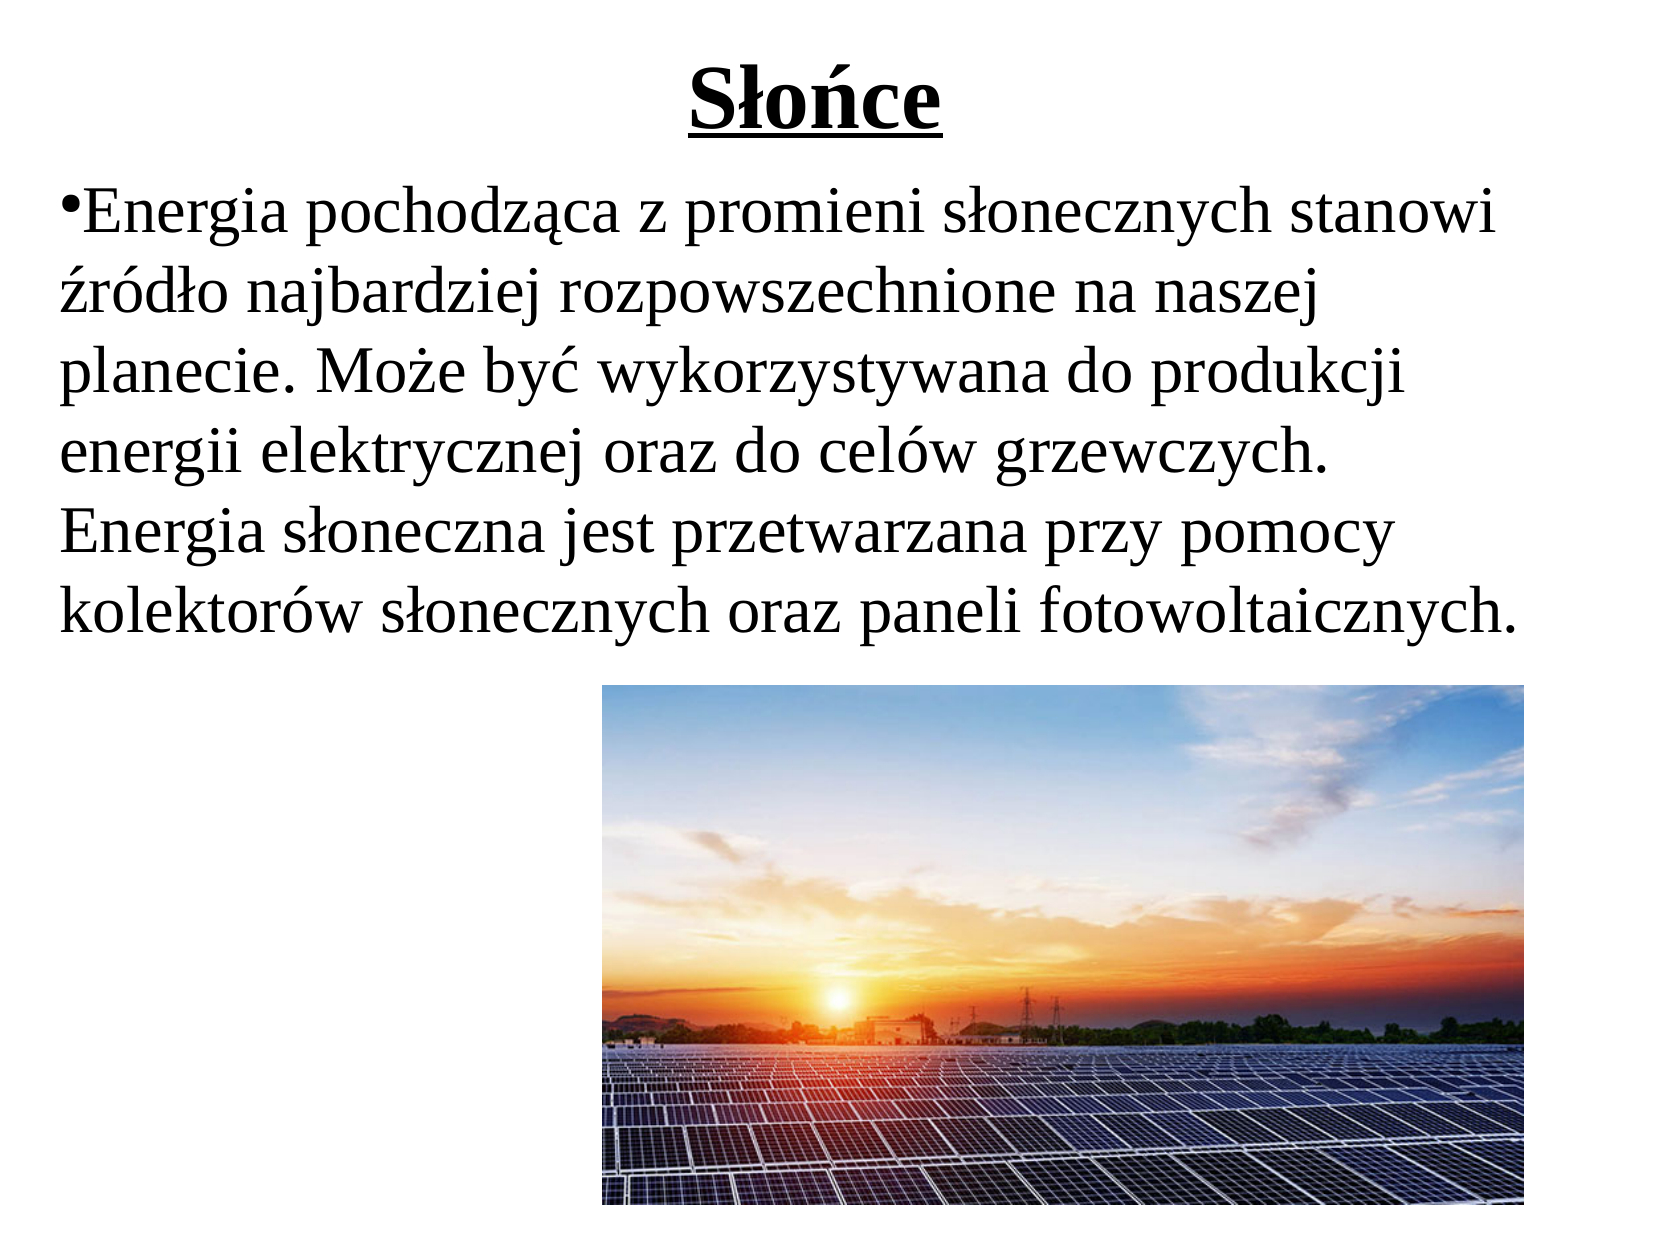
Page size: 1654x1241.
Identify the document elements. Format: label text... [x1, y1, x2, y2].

list Energia pochodząca z promieni słonecznych stanowi źródło najbardziej rozpowszechnione na naszej planecie. Może być wykorzystywana do produkcji energii elektrycznej oraz do celów grzewczych. Energia słoneczna jest przetwarzana przy pomocy kolektorów słonecznych oraz paneli fotowoltaicznych. [59, 165, 1548, 885]
title Słońce [70, 0, 1560, 196]
picture [602, 685, 1524, 1205]
